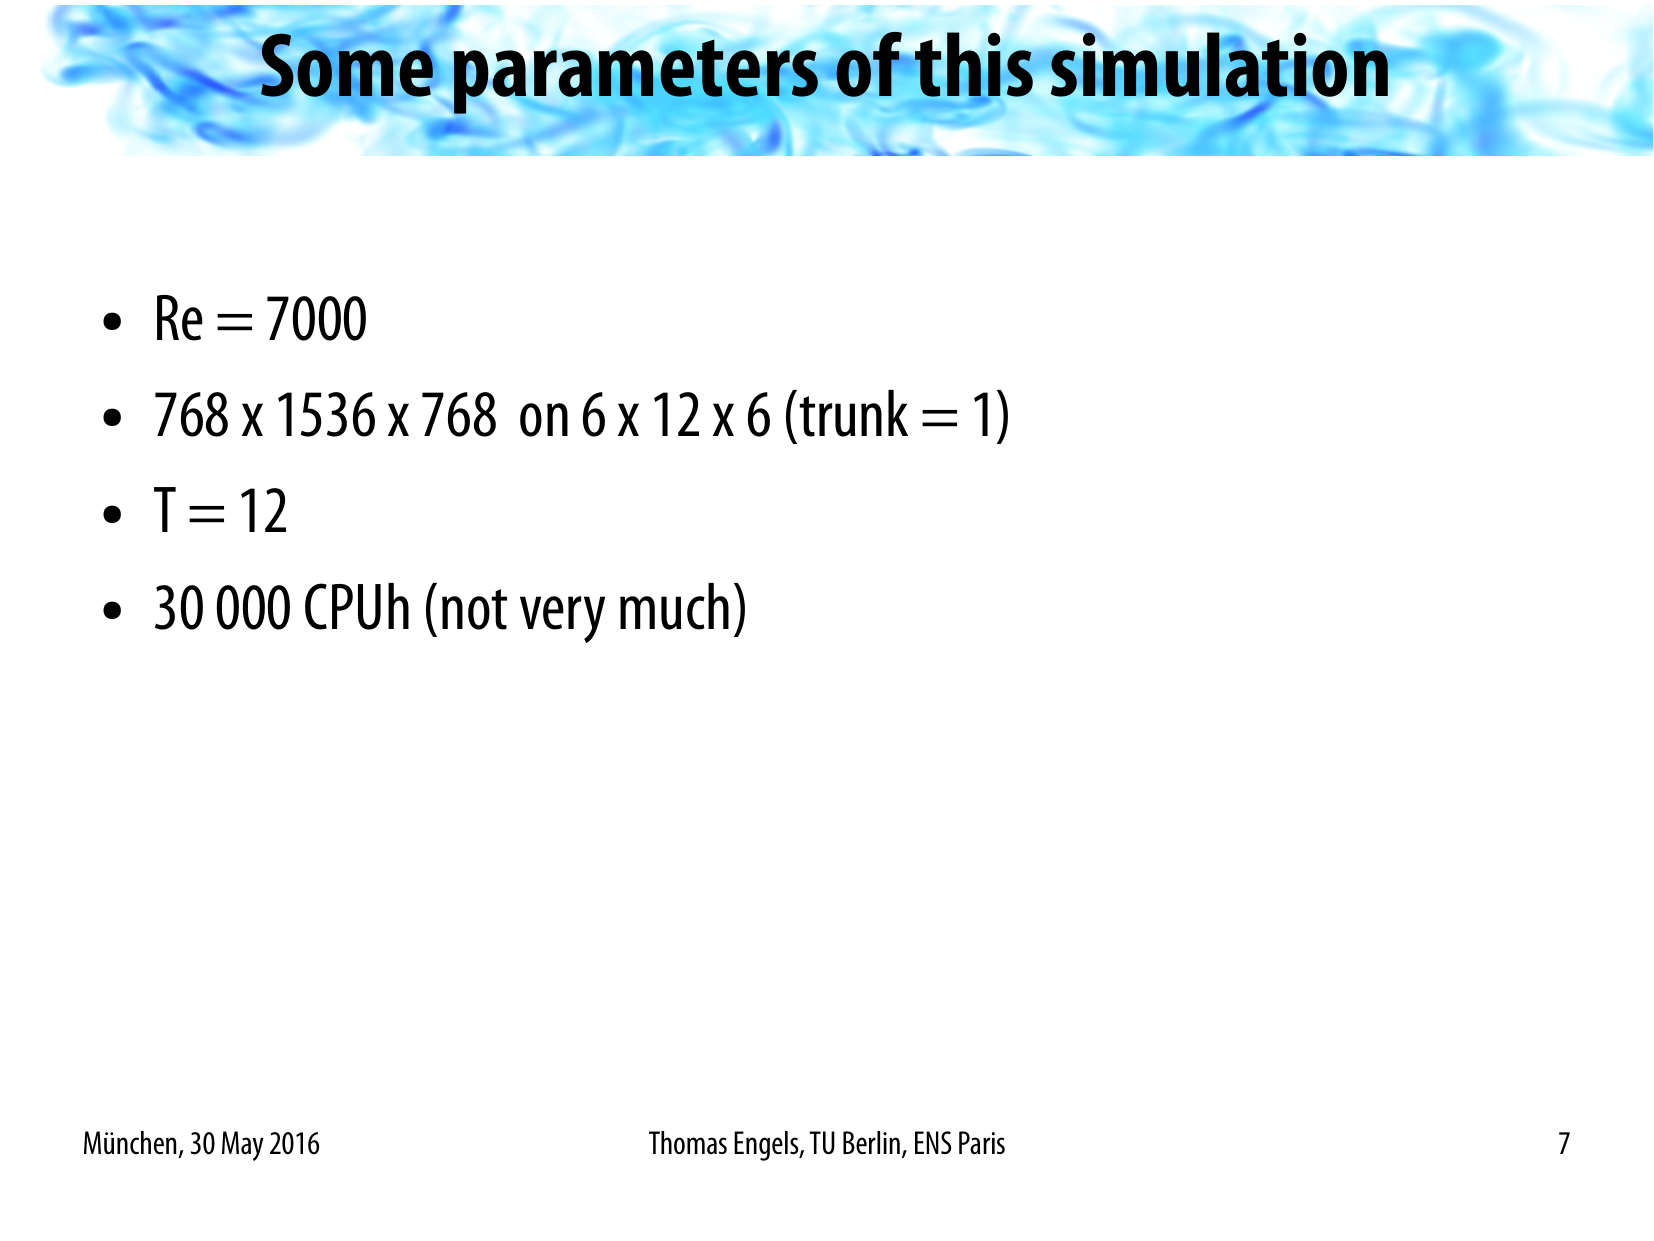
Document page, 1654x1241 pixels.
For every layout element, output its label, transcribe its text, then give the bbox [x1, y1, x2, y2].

list Re = 7000 768 x 1536 x 768 on 6 x 12 x 6 (trunk = 1) T = 12 30 000 CPUh (not very much) [82, 290, 1571, 1010]
picture [15, 5, 1654, 156]
title Some parameters of this simulation [82, 0, 1571, 151]
